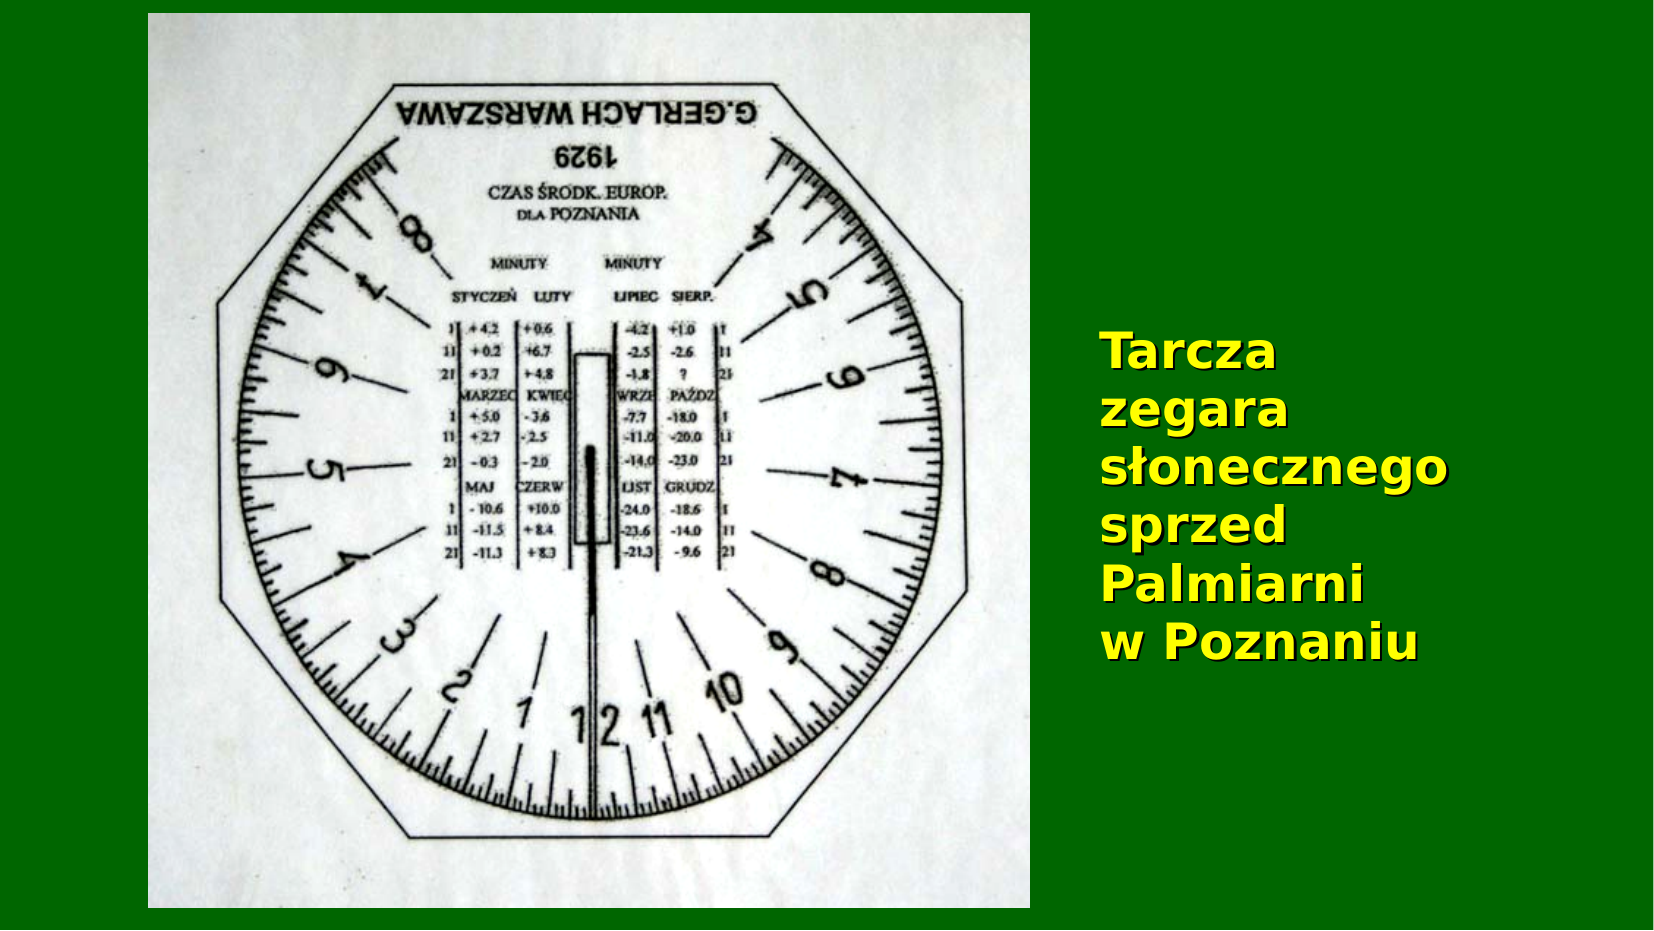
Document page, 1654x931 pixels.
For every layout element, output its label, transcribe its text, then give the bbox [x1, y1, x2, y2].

title Tarcza zegara słonecznego sprzed Palmiarni w Poznaniu [1099, 166, 1494, 825]
picture [148, 13, 1030, 908]
